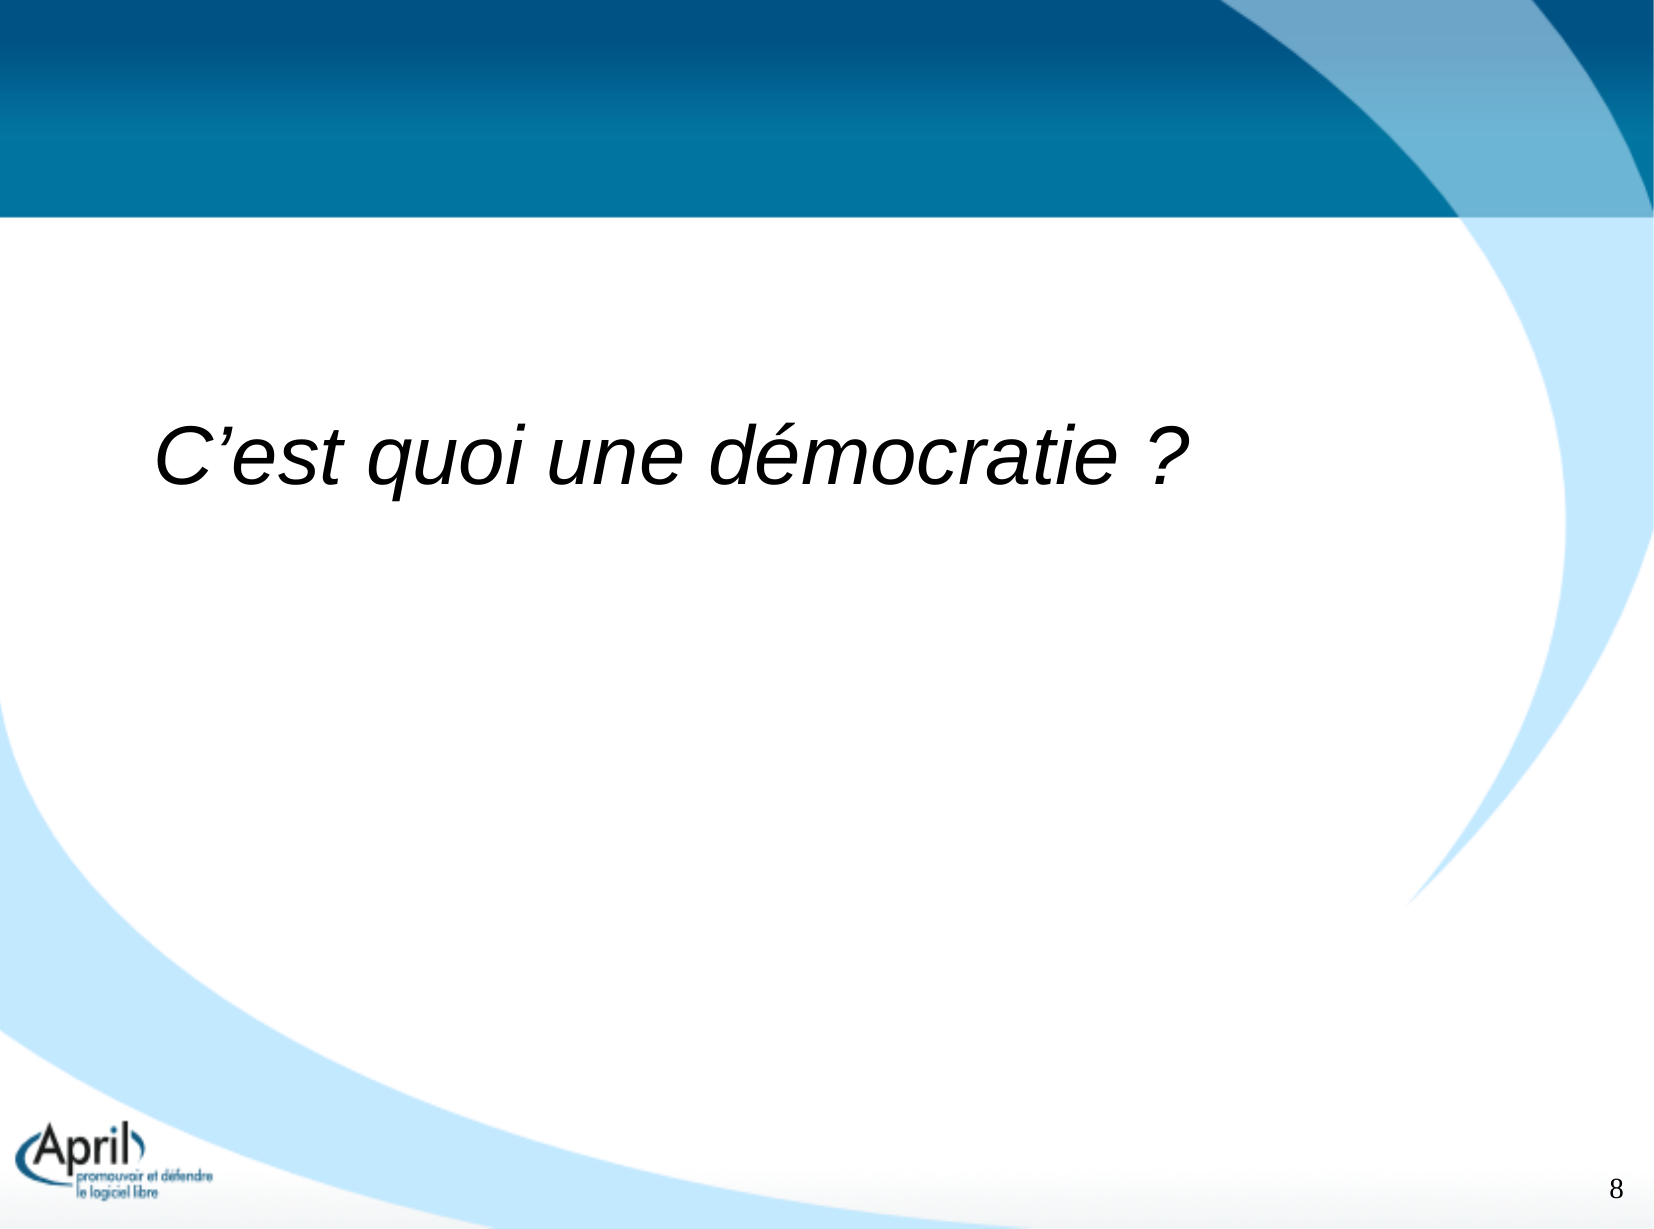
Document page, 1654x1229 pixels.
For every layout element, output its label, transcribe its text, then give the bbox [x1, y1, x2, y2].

picture [0, 0, 1654, 1229]
list C’est quoi une démocratie ? [82, 287, 1571, 1099]
